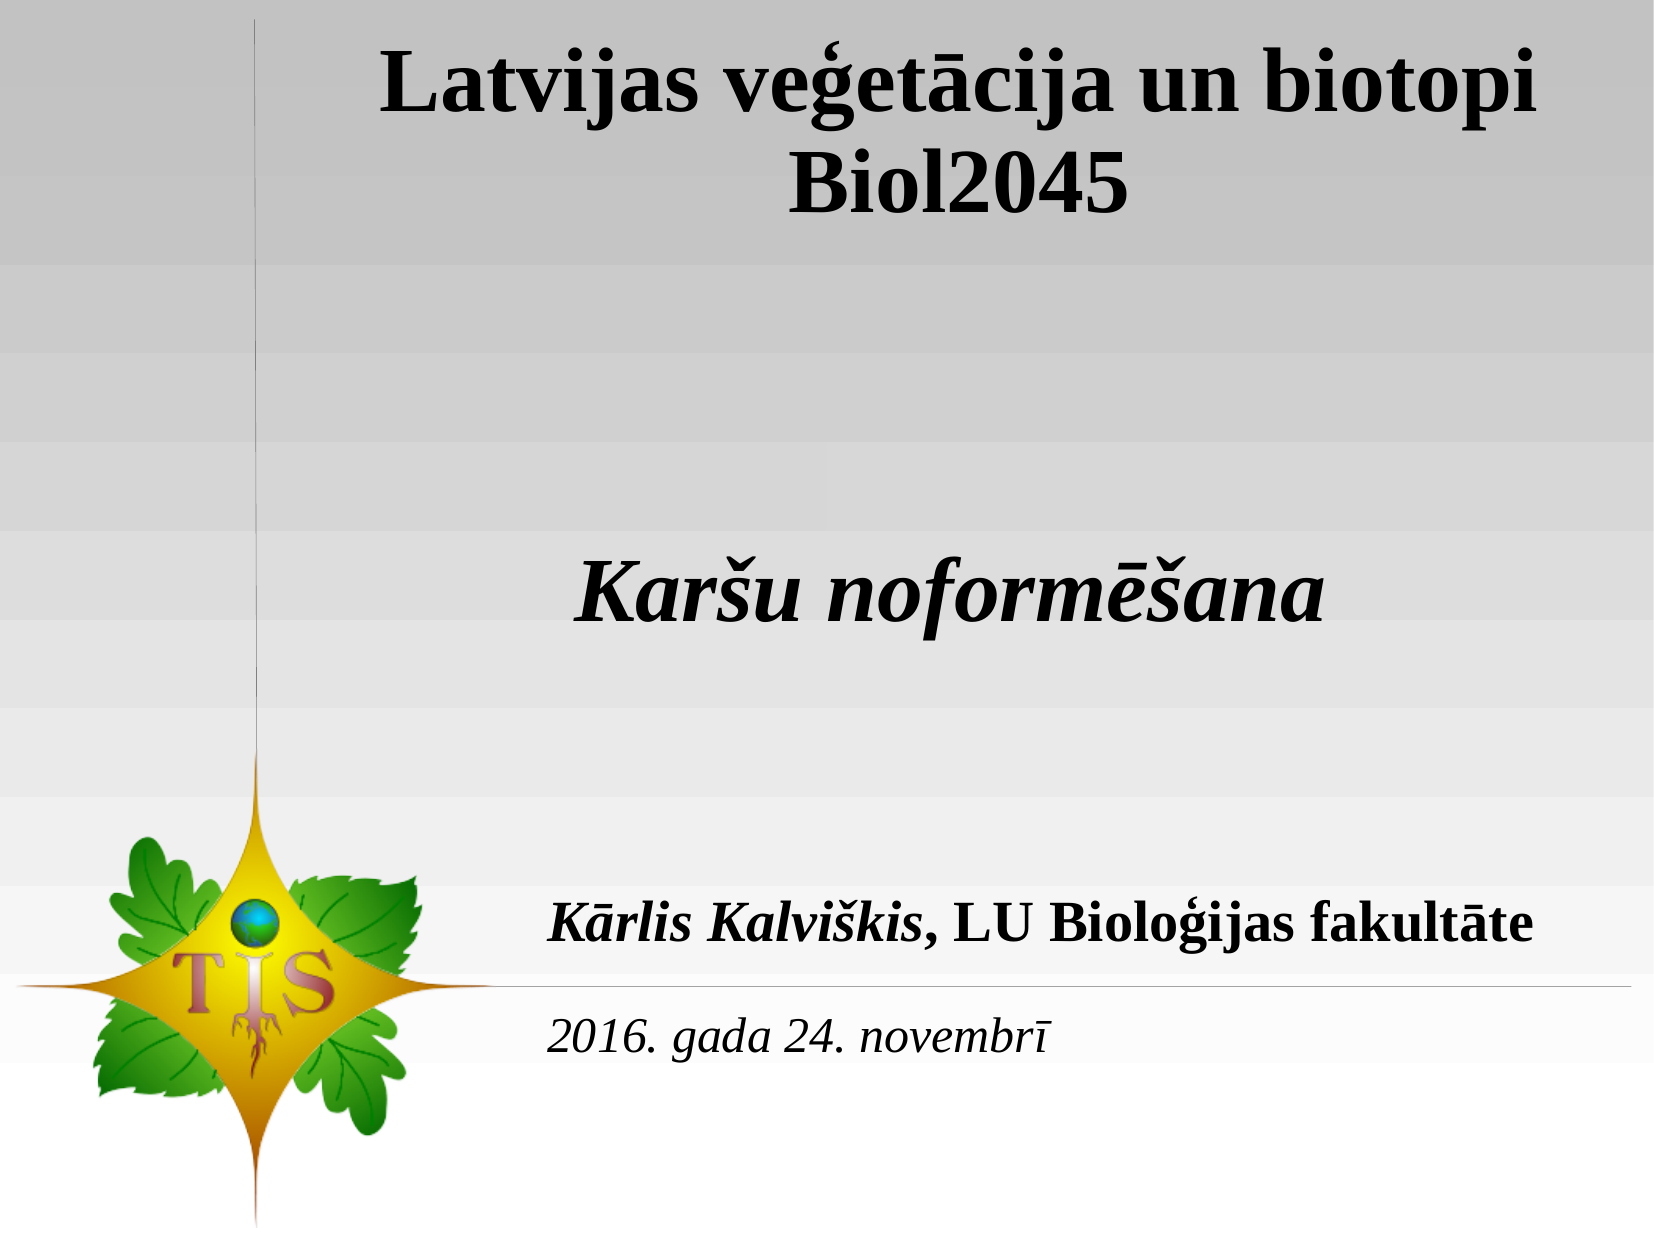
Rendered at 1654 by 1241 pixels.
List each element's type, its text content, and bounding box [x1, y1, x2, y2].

picture [0, 0, 1654, 1241]
title Karšu noformēšana [295, 324, 1607, 857]
text_box 2016. gada 24. novembrī [547, 1007, 1066, 1064]
